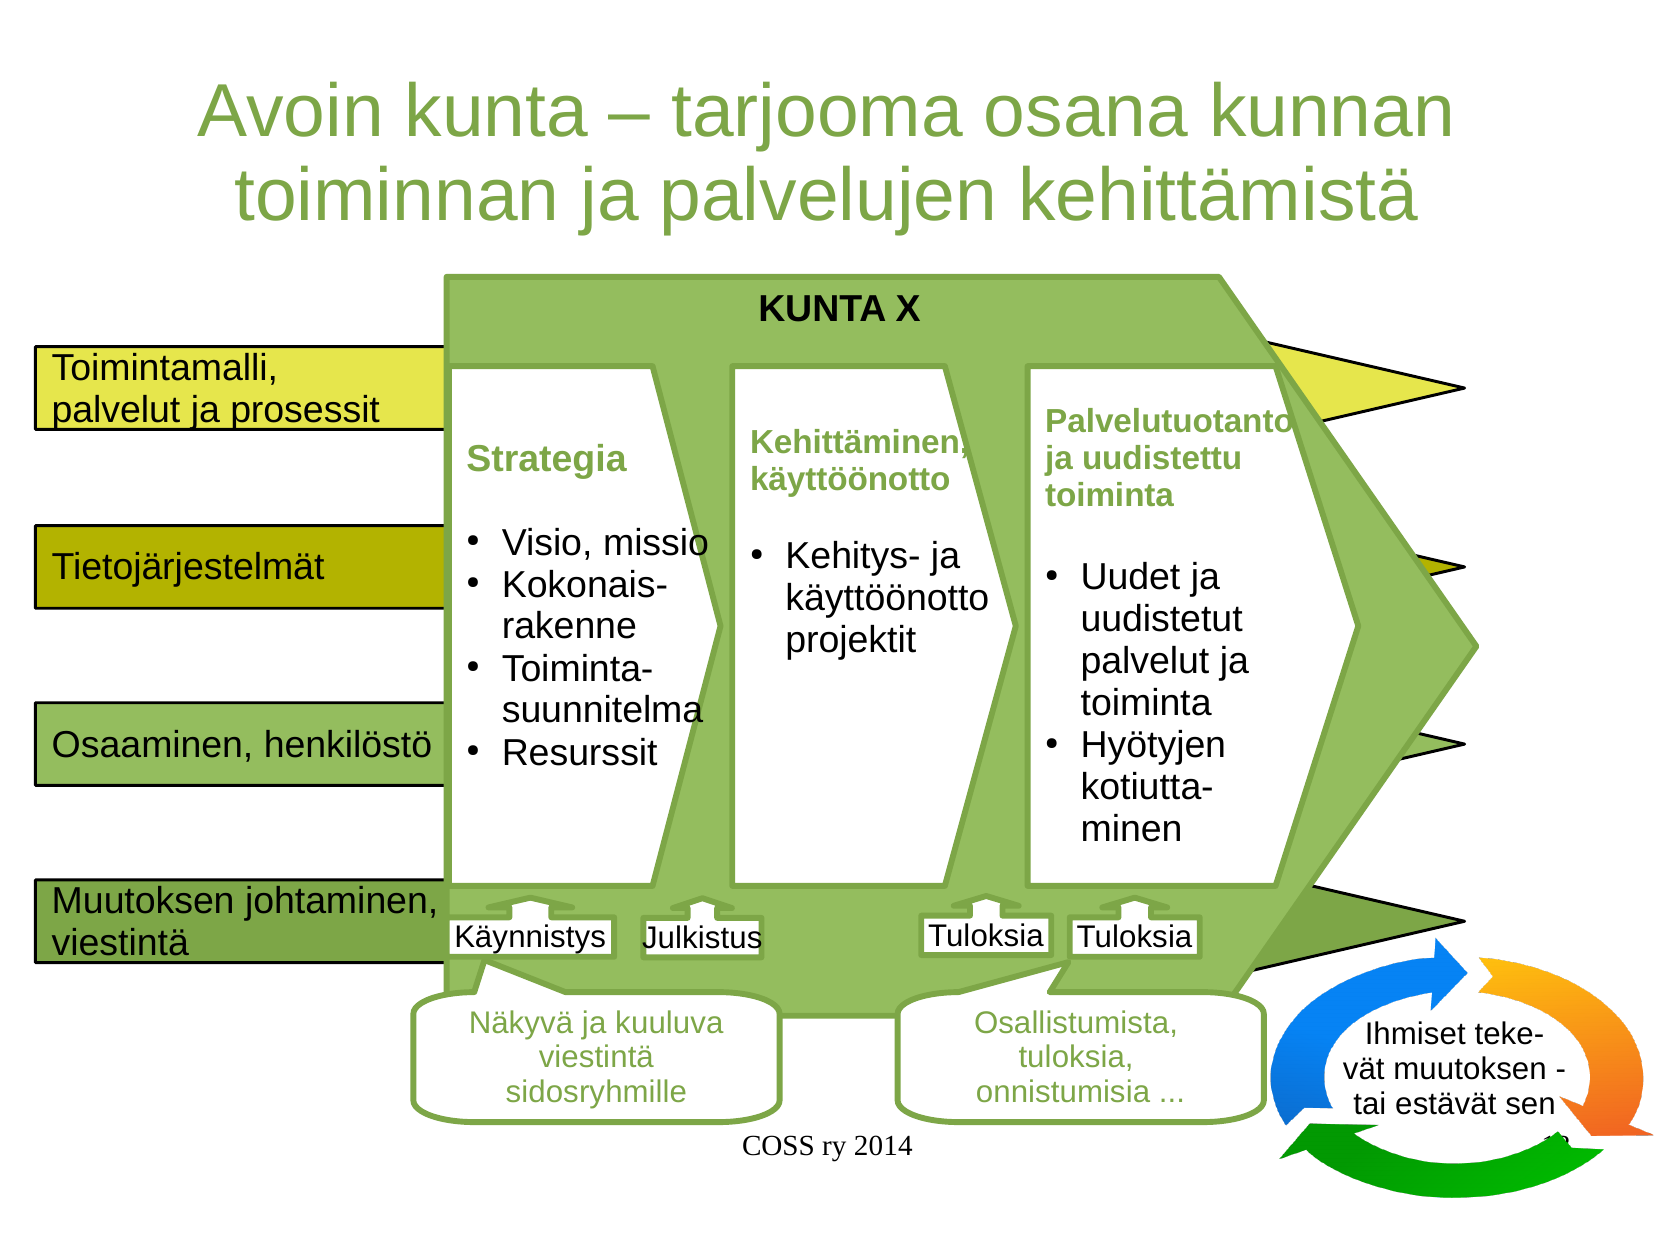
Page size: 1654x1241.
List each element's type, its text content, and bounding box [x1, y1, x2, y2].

text_box Muutoksen johtaminen, viestintä [35, 879, 446, 963]
text_box Tietojärjestelmät [1413, 554, 1465, 576]
text_box Tietojärjestelmät [35, 525, 446, 609]
title Avoin kunta – tarjooma osana kunnan toiminnan ja palvelujen kehittämistä [82, 49, 1571, 257]
text_box Toimintamalli, palvelut ja prosessit [1265, 341, 1465, 422]
picture [1251, 933, 1654, 1205]
text_box Tuloksia [921, 895, 1052, 956]
text_box Osallistumista, tuloksia, onnistumisia ... [897, 962, 1251, 1123]
text_box Strategia Visio, missio Kokonais- rakenne Toiminta- suunnitelma Resurssit [448, 366, 721, 886]
text_box KUNTA X [446, 276, 1477, 1016]
text_box Käynnistys [446, 897, 615, 957]
text_box Osaaminen, henkilöstö [1398, 733, 1465, 760]
text_box Tuloksia [1069, 897, 1200, 957]
text_box Toimintamalli, palvelut ja prosessit [35, 346, 446, 430]
text_box Kehittäminen, käyttöönotto Kehitys- ja käyttöönotto projektit [732, 366, 1016, 886]
text_box Palvelutuotanto ja uudistettu toiminta Uudet ja uudistetut palvelut ja toiminta Hyötyjen kotiutta- minen [1027, 366, 1359, 886]
text_box Osaaminen, henkilöstö [35, 702, 446, 786]
text_box Julkistus [643, 898, 762, 958]
text_box Näkyvä ja kuuluva viestintä sidosryhmille [413, 960, 780, 1123]
text_box Muutoksen johtaminen, viestintä [1278, 885, 1465, 933]
